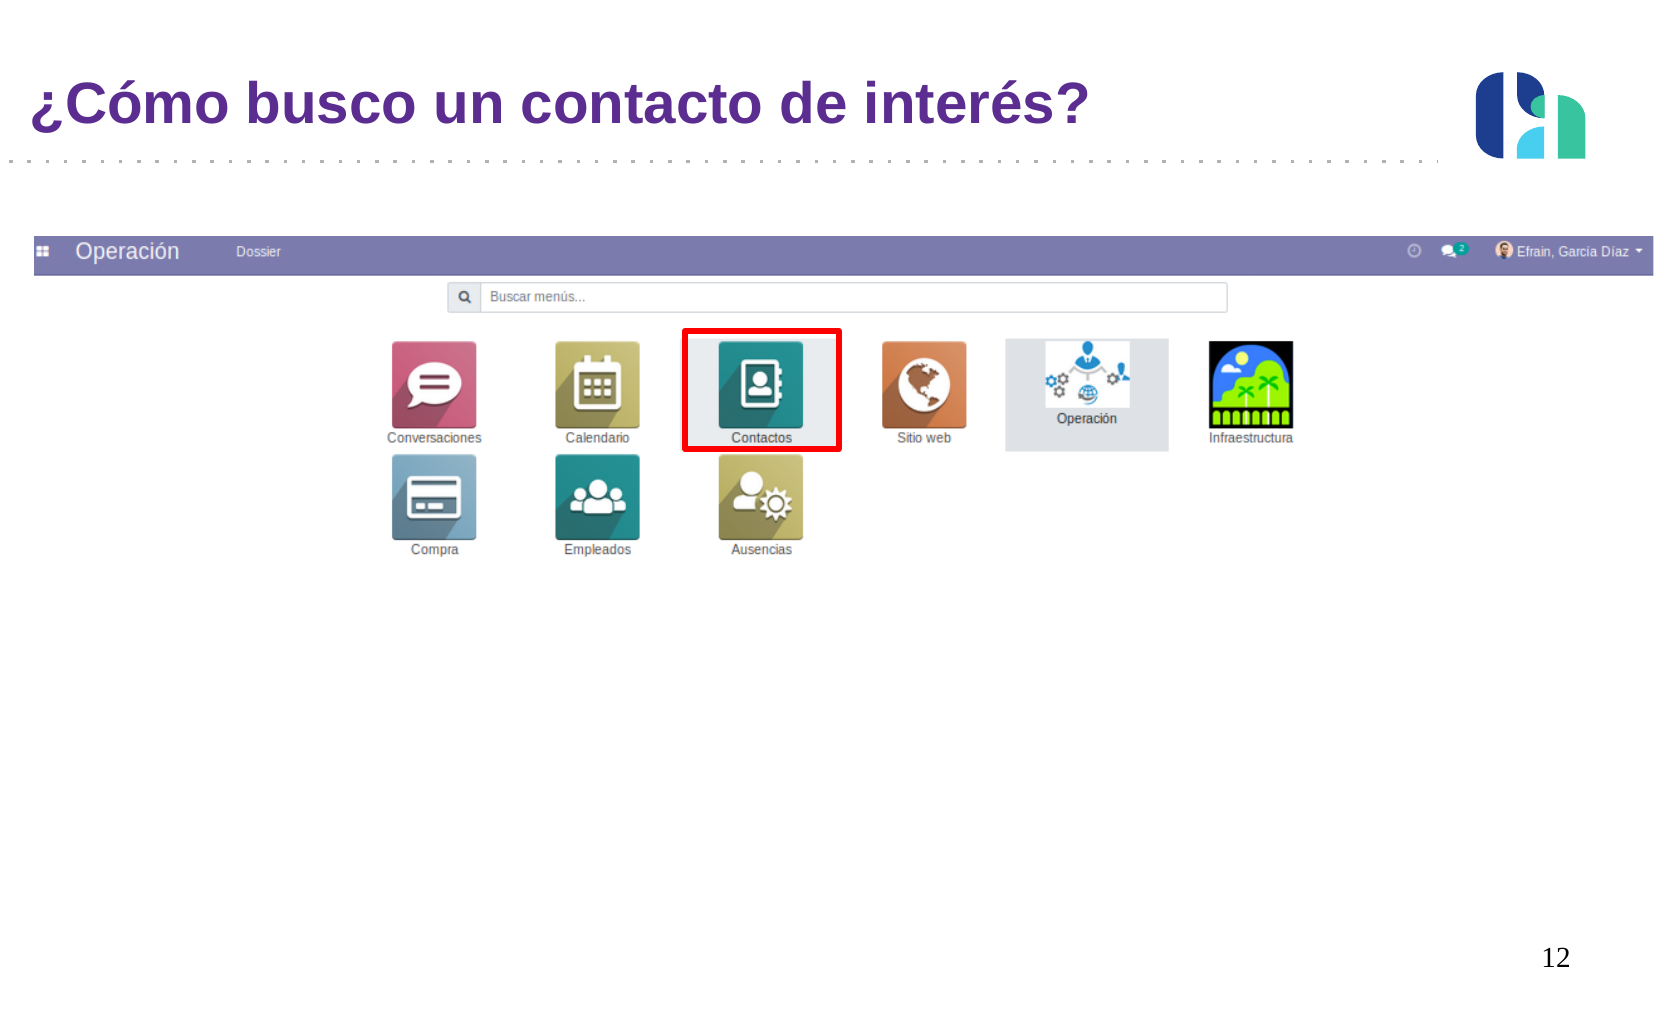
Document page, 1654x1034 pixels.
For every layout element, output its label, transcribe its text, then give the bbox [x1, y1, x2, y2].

picture [34, 236, 1654, 571]
text_box ¿Cómo busco un contacto de interés? [29, 70, 1418, 201]
picture [1475, 72, 1586, 159]
